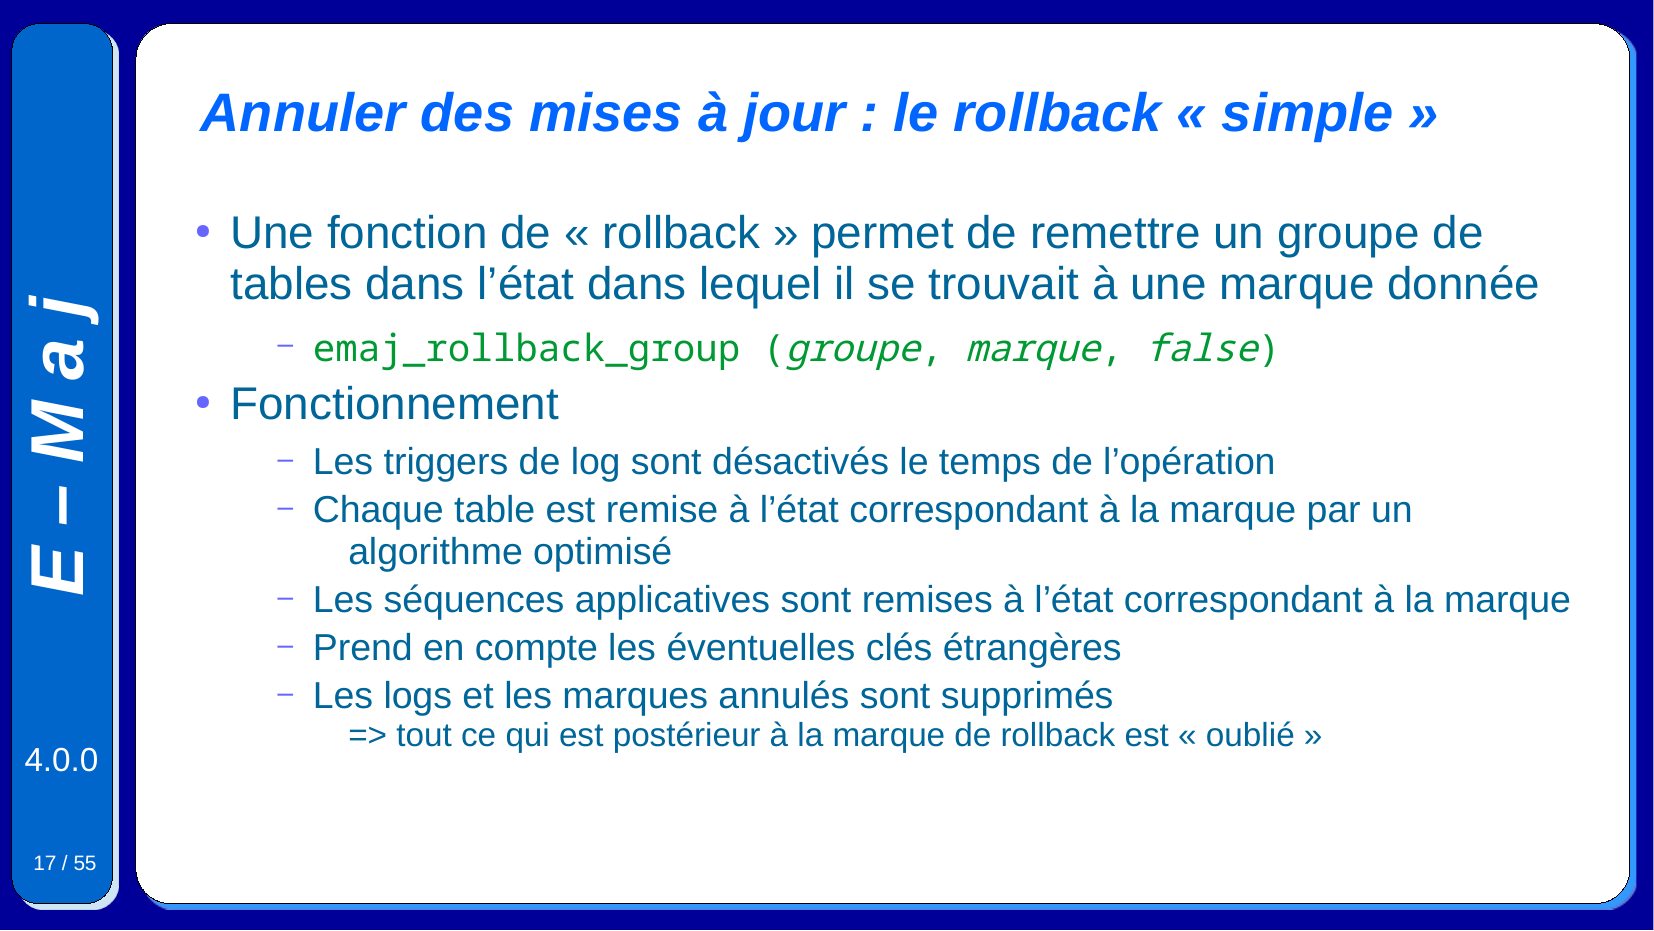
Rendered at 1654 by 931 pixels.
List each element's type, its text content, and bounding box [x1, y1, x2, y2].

list Une fonction de « rollback » permet de remettre un groupe de tables dans l’état dans lequel il se trouvait à une marque donnée emaj_rollback_group (groupe, marque, false) Fonctionnement Les triggers de log sont désactivés le temps de l’opération Chaque table est remise à l’état correspondant à la marque par un algorithme optimisé Les séquences applicatives sont remises à l’état correspondant à la marque Prend en compte les éventuelles clés étrangères Les logs et les marques annulés sont supprimés => tout ce qui est postérieur à la marque de rollback est « oublié » [177, 206, 1587, 827]
title Annuler des mises à jour : le rollback « simple » [200, 34, 1575, 191]
